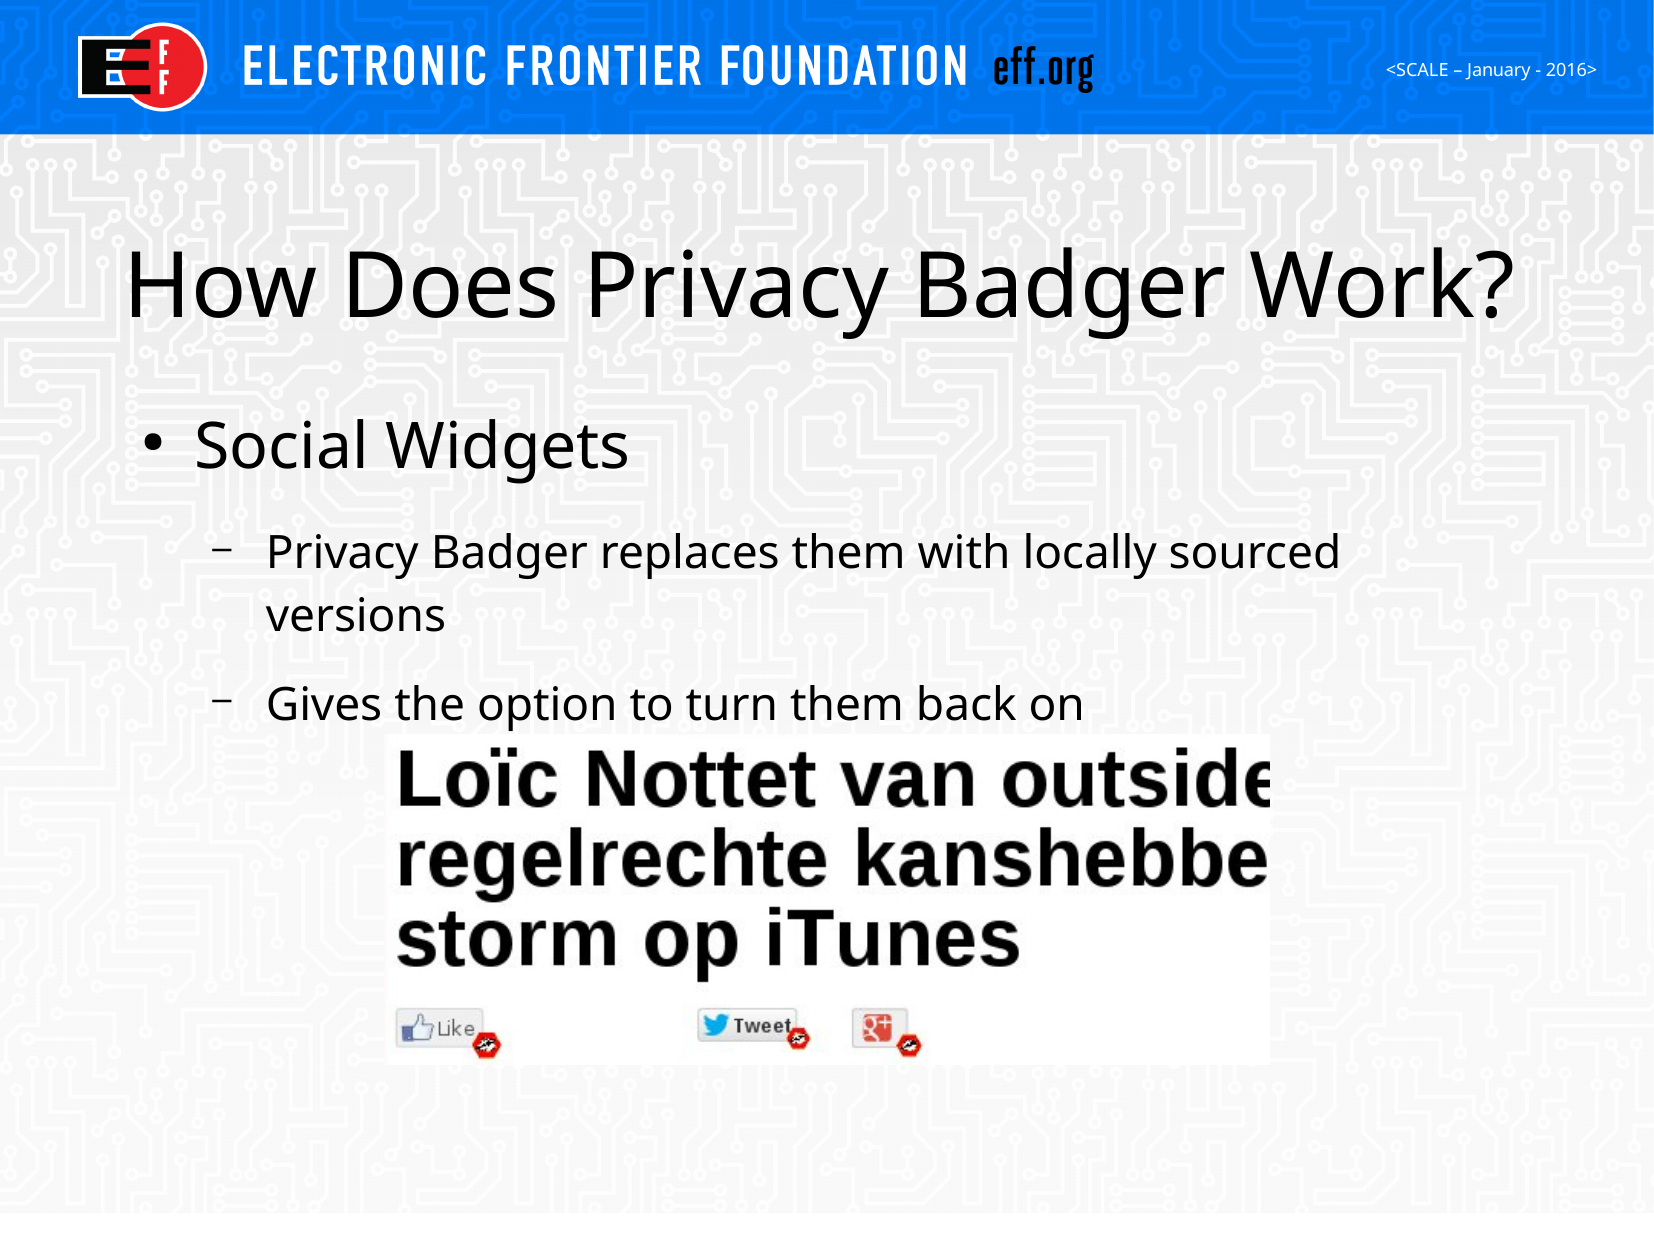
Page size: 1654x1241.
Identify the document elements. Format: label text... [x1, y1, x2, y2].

picture [0, 0, 1654, 1213]
title How Does Privacy Badger Work? [124, 179, 1530, 386]
list Social Widgets Privacy Badger replaces them with locally sourced versions Gives the option to turn them back on [124, 399, 1530, 1144]
